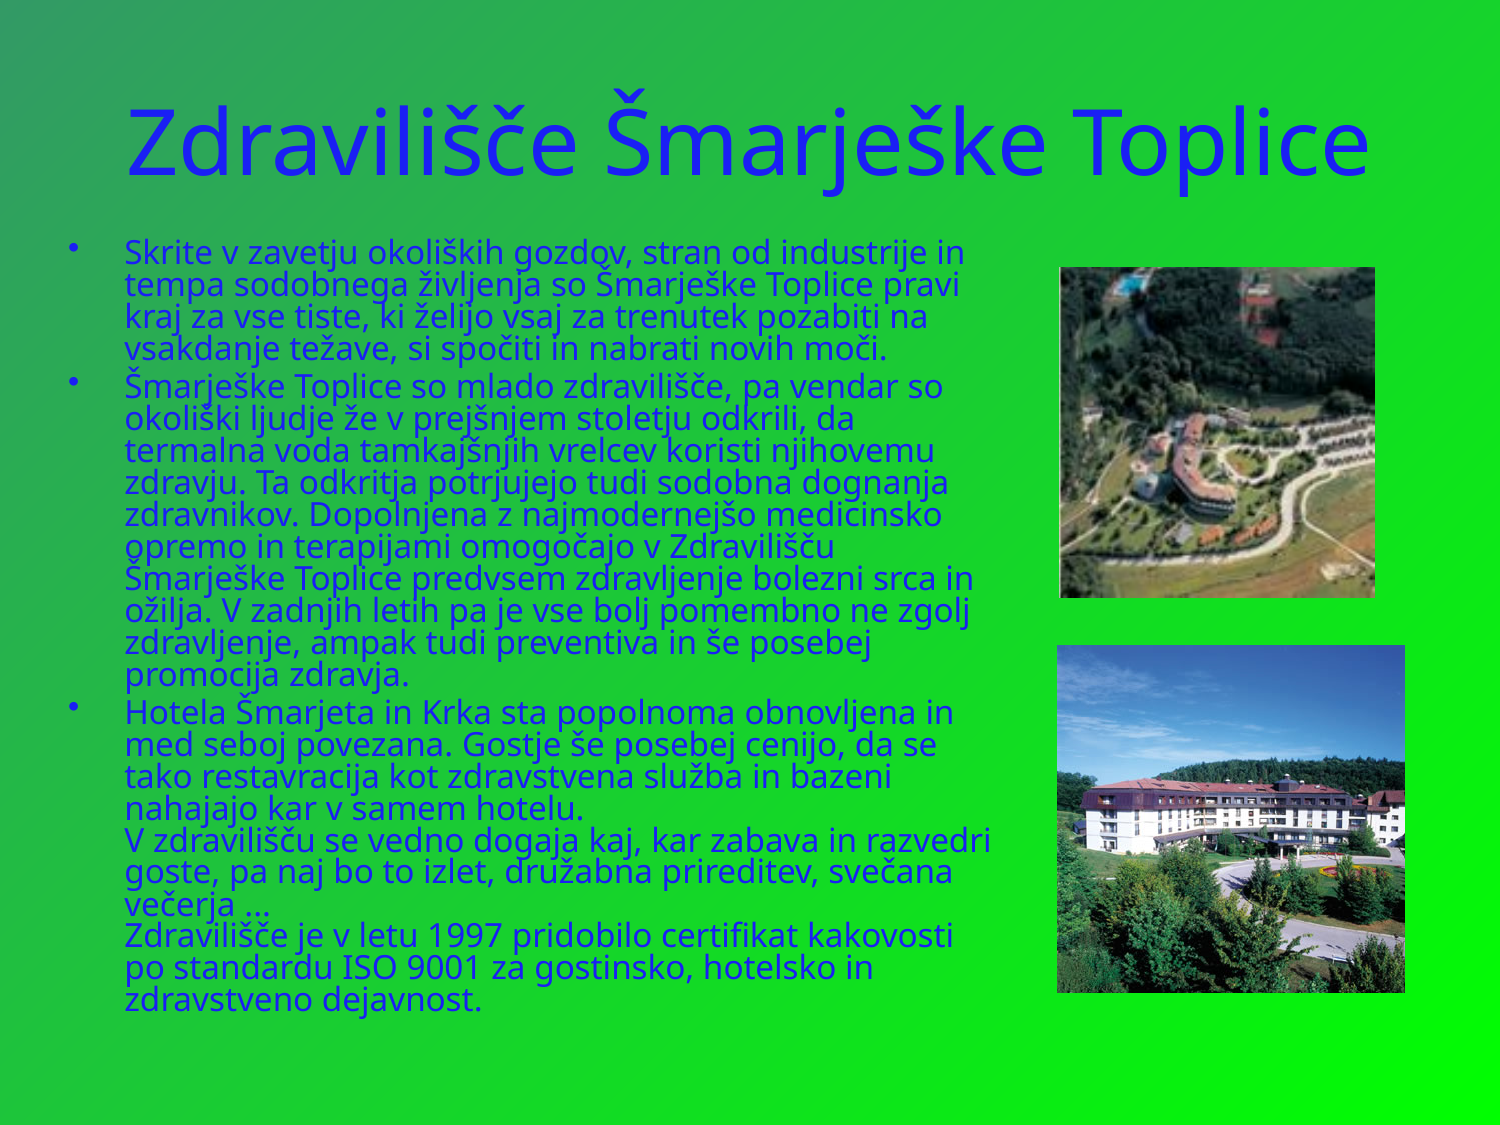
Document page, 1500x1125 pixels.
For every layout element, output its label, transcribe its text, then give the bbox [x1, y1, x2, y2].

list Skrite v zavetju okoliških gozdov, stran od industrije in tempa sodobnega življenja so Šmarješke Toplice pravi kraj za vse tiste, ki želijo vsaj za trenutek pozabiti na vsakdanje težave, si spočiti in nabrati novih moči. Šmarješke Toplice so mlado zdravilišče, pa vendar so okoliški ljudje že v prejšnjem stoletju odkrili, da termalna voda tamkajšnjih vrelcev koristi njihovemu zdravju. Ta odkritja potrjujejo tudi sodobna dognanja zdravnikov. Dopolnjena z najmodernejšo medicinsko opremo in terapijami omogočajo v Zdravilišču Šmarješke Toplice predvsem zdravljenje bolezni srca in ožilja. V zadnjih letih pa je vse bolj pomembno ne zgolj zdravljenje, ampak tudi preventiva in še posebej promocija zdravja. Hotela Šmarjeta in Krka sta popolnoma obnovljena in med seboj povezana. Gostje še posebej cenijo, da se tako restavracija kot zdravstvena služba in bazeni nahajajo kar v samem hotelu. V zdravilišču se vedno dogaja kaj, kar zabava in razvedri goste, pa naj bo to izlet, družabna prireditev, svečana večerja ... Zdravilišče je v letu 1997 pridobilo certifikat kakovosti po standardu ISO 9001 za gostinsko, hotelsko in zdravstveno dejavnost. [53, 231, 1010, 1083]
picture [1057, 645, 1405, 993]
picture [1059, 267, 1375, 598]
title Zdravilišče Šmarješke Toplice [75, 45, 1425, 233]
